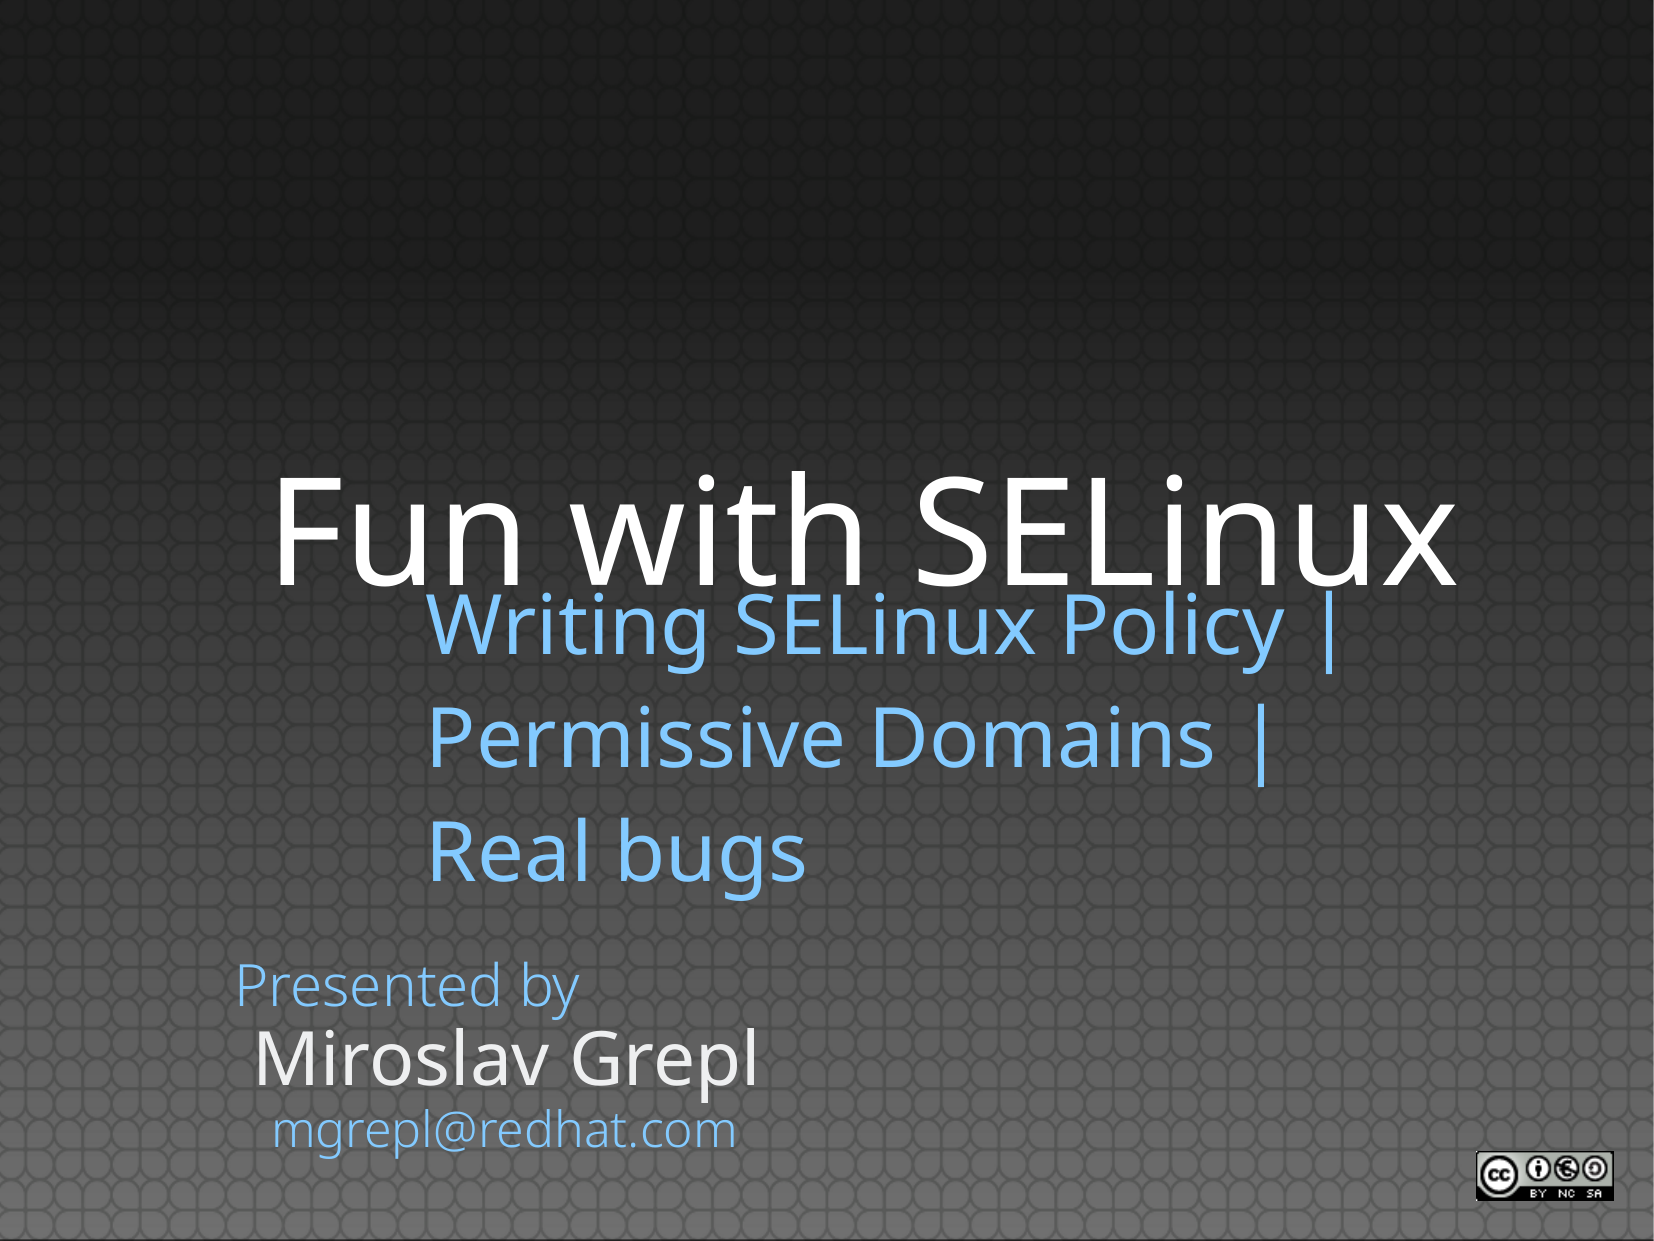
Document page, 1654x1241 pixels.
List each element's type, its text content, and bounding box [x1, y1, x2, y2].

text_box mgrepl@redhat.com [256, 1087, 800, 1161]
picture [0, 0, 1654, 1241]
text_box Fun with SELinux [37, 417, 1475, 608]
text_box Presented by [219, 937, 631, 1020]
subtitle Writing SELinux Policy | Permissive Domains | Real bugs [125, 608, 1472, 882]
text_box Miroslav Grepl [237, 997, 989, 1100]
